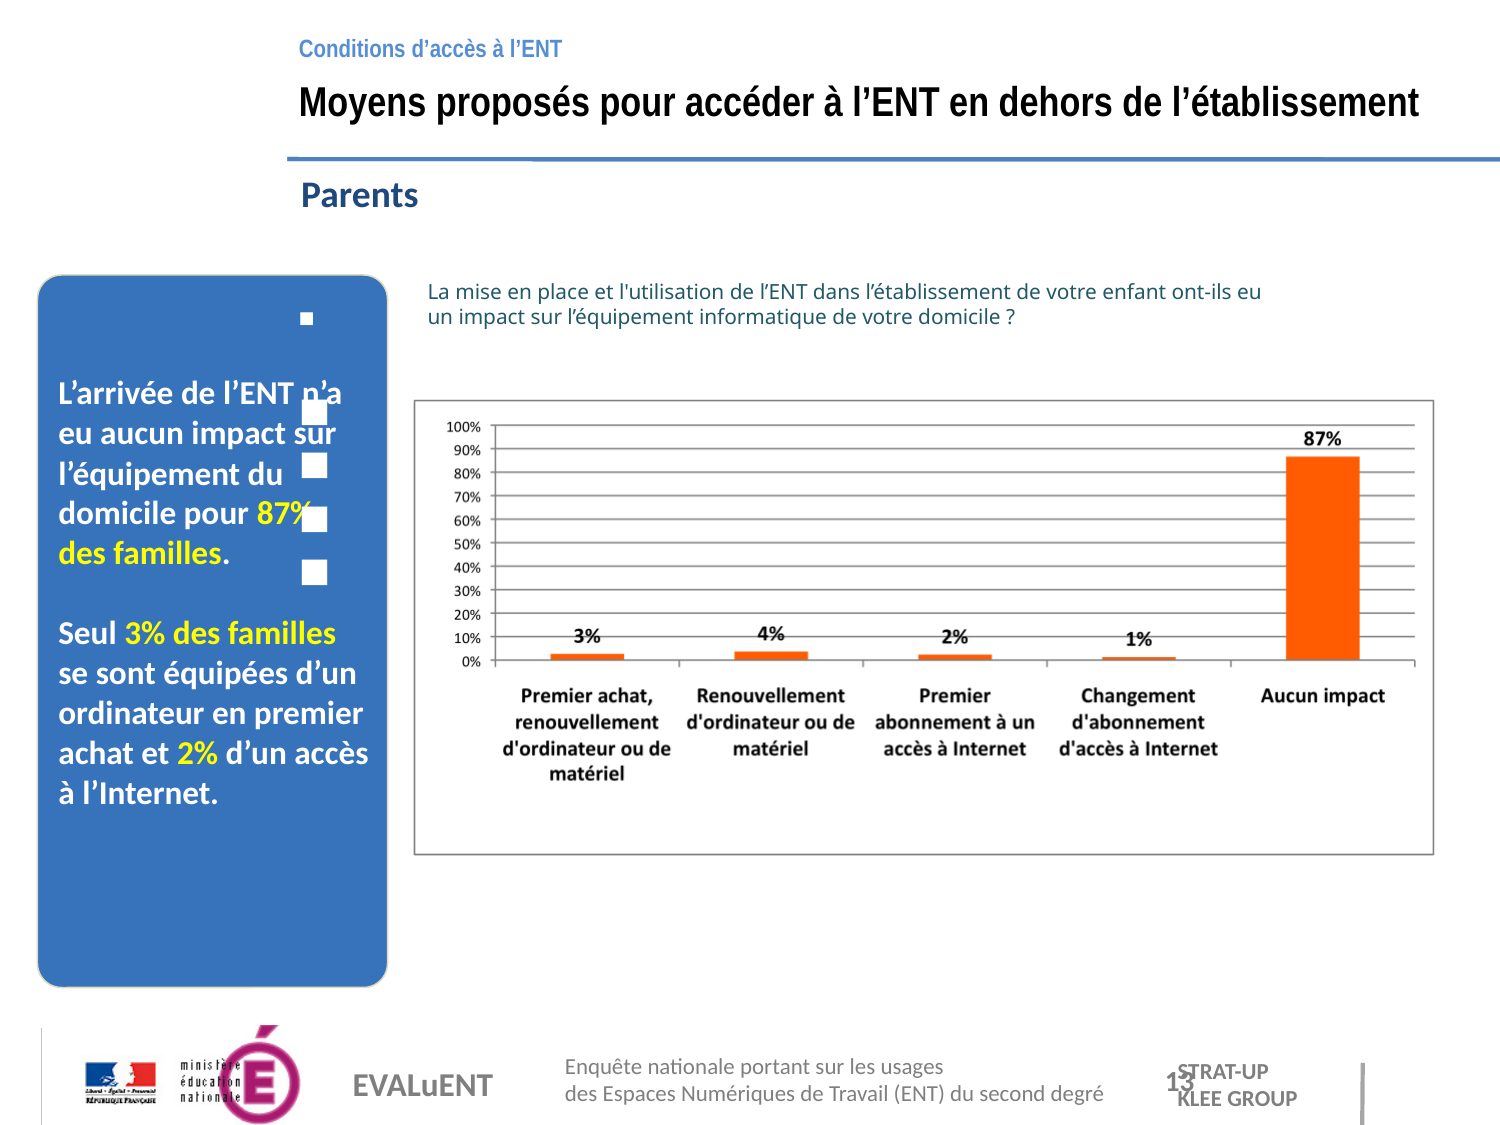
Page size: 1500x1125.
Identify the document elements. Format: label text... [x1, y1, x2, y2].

text_box L’arrivée de l’ENT n’a eu aucun impact sur l’équipement du domicile pour 87% des familles. Seul 3% des familles se sont équipées d’un ordinateur en premier achat et 2% d’un accès à l’Internet. [37, 274, 388, 988]
text_box Parents [286, 162, 435, 224]
text_box La mise en place et l'utilisation de l’ENT dans l’établissement de votre enfant ont-ils eu un impact sur l’équipement informatique de votre domicile ? [412, 270, 1500, 340]
text_box [1074, 1050, 1426, 1110]
picture [413, 399, 1435, 856]
text_box Conditions d’accès à l’ENT Moyens proposés pour accéder à l’ENT en dehors de l’établissement [284, 25, 1455, 100]
